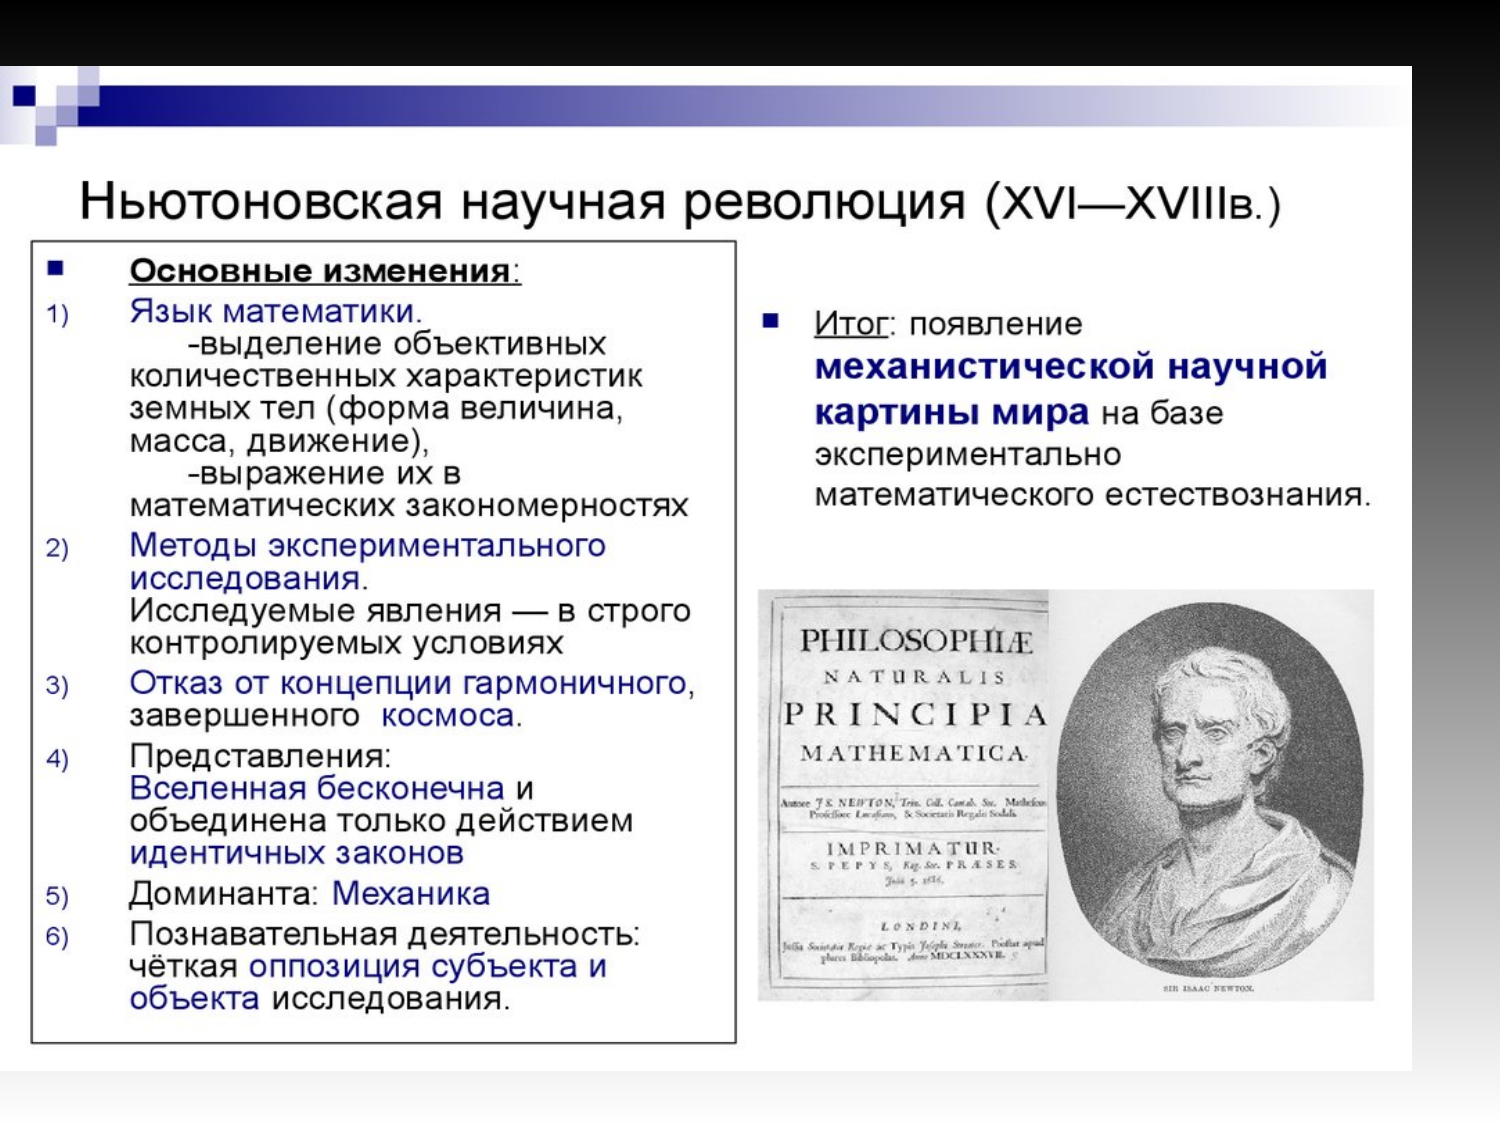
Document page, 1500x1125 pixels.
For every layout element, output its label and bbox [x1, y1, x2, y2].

title [75, 45, 1425, 233]
picture [0, 66, 1412, 1071]
